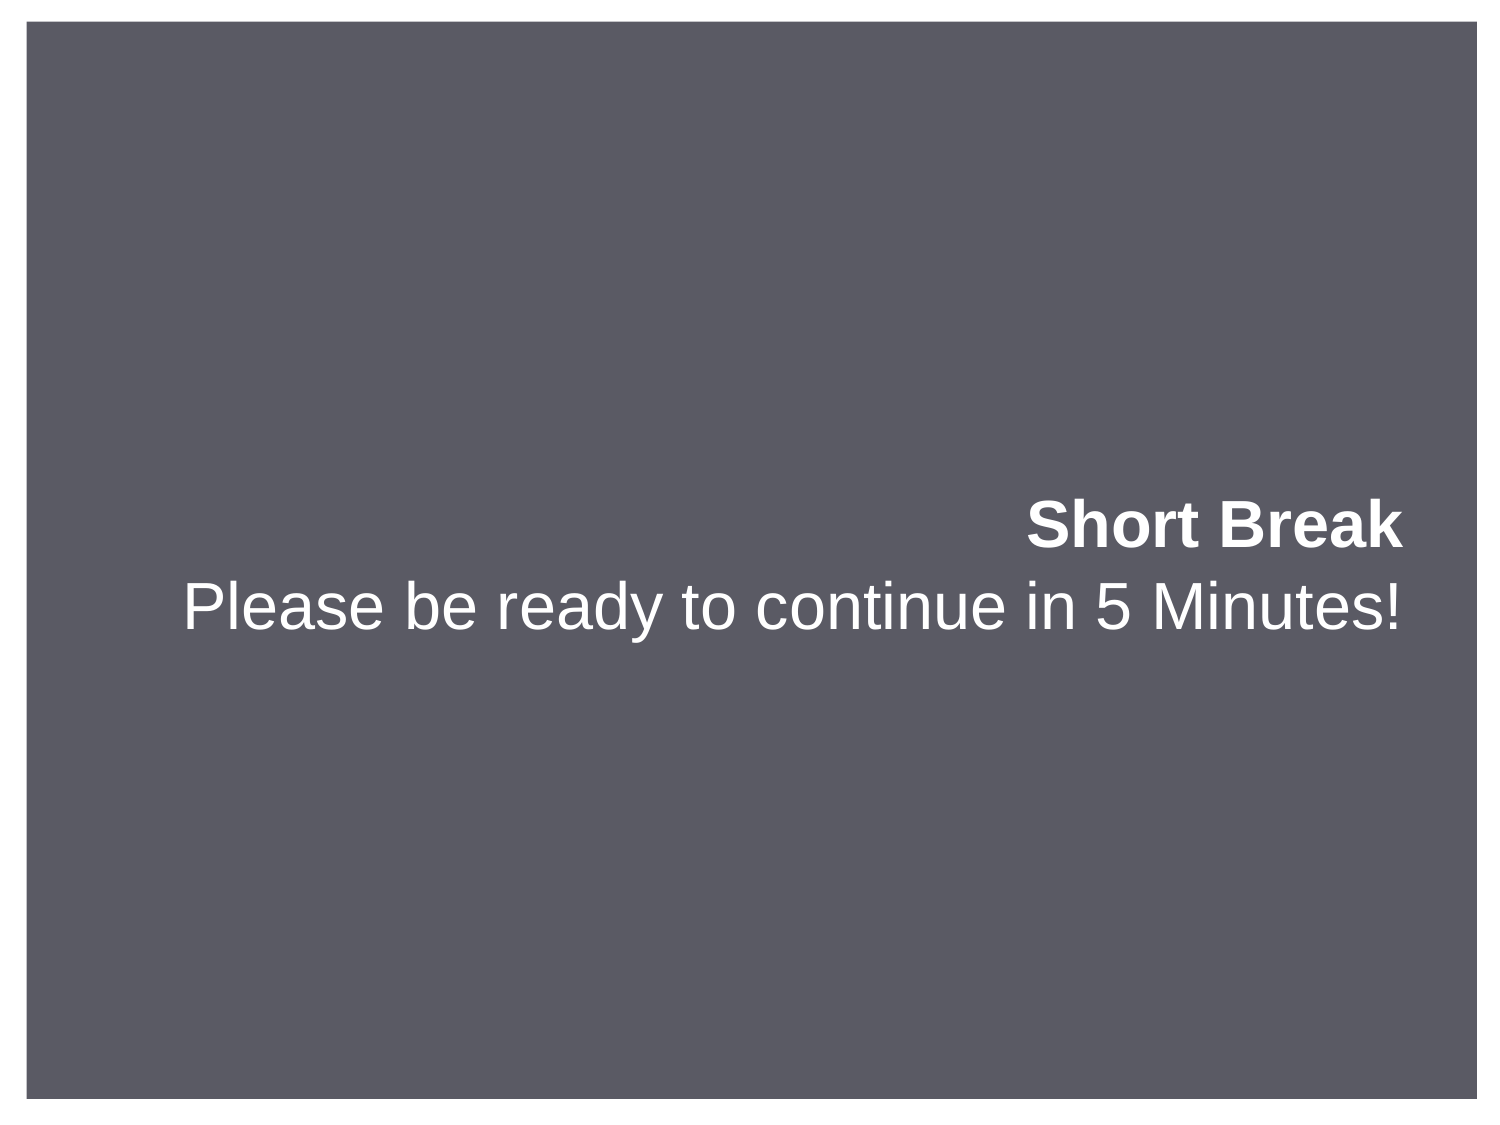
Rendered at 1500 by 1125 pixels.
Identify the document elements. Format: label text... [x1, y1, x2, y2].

title Short Break Please be ready to continue in 5 Minutes! [54, 456, 1405, 667]
